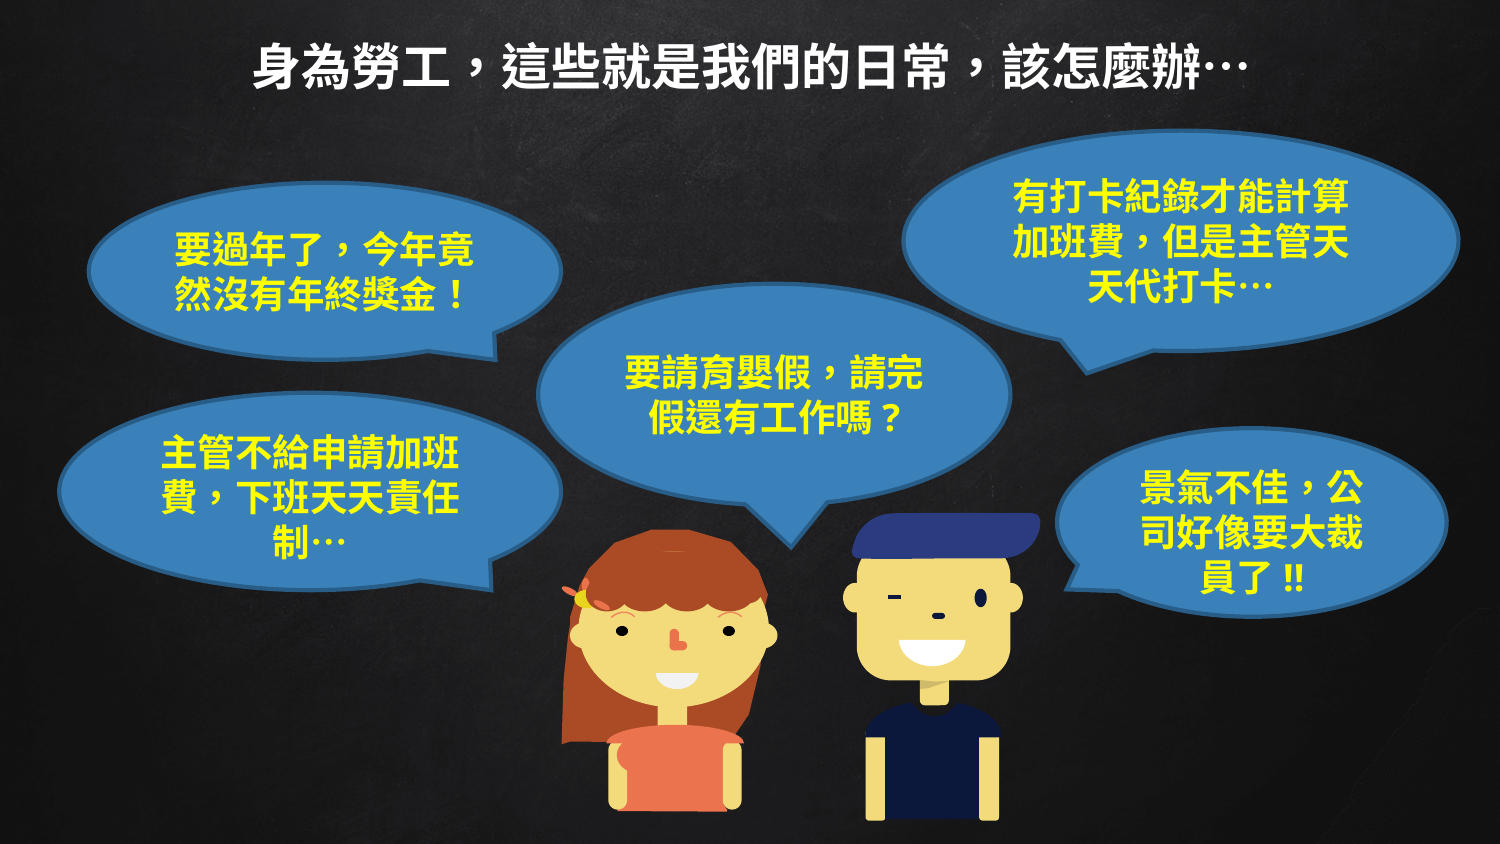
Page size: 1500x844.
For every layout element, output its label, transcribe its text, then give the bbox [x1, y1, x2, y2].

text_box 有打卡紀錄才能計算加班費，但是主管天天代打卡… [903, 130, 1459, 374]
text_box 主管不給申請加班費，下班天天責任制… [59, 392, 562, 591]
text_box 要過年了，今年竟然沒有年終獎金！ [88, 182, 562, 360]
title 身為勞工，這些就是我們的日常，該怎麼辦… [76, 20, 1427, 171]
text_box 景氣不佳，公司好像要大裁員了!! [1057, 428, 1447, 617]
text_box [865, 702, 1002, 821]
text_box [561, 529, 778, 812]
text_box [843, 512, 1041, 706]
text_box 要請育嬰假，請完假還有工作嗎? [538, 283, 1011, 548]
